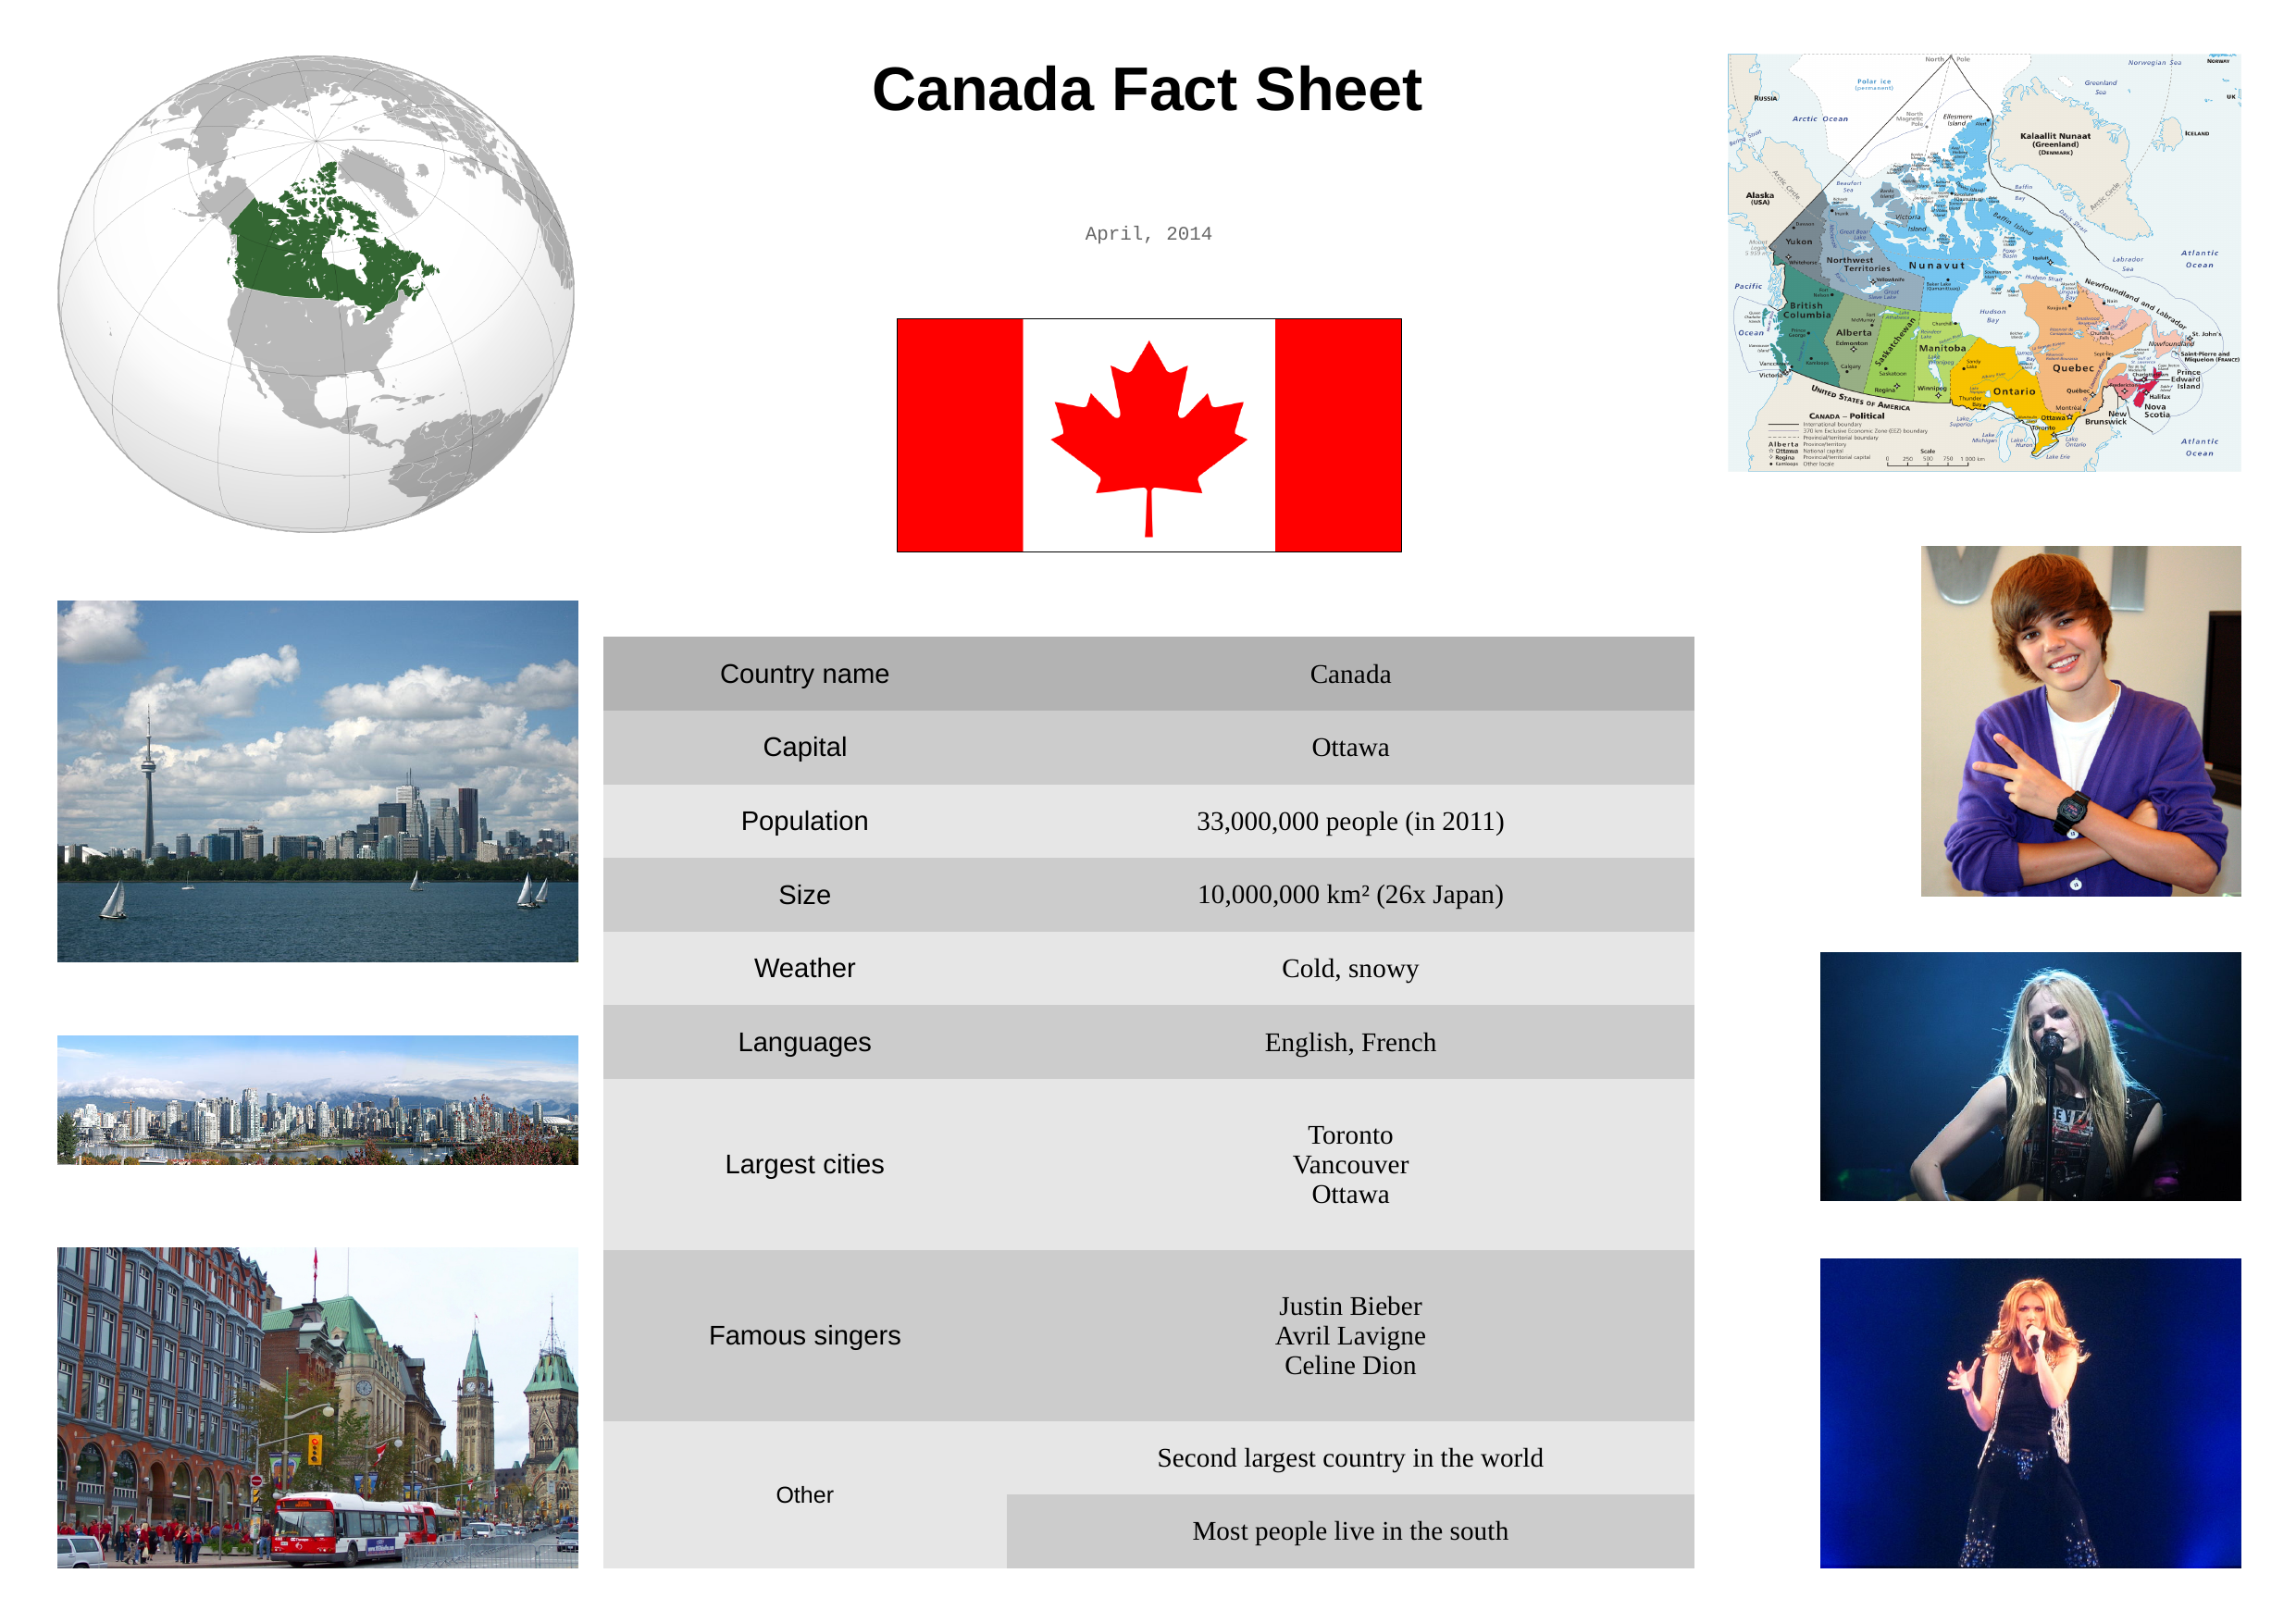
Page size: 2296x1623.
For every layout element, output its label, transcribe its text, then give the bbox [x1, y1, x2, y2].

table_cell Languages [603, 1005, 1007, 1079]
picture [55, 54, 576, 536]
table_cell Ottawa [1007, 711, 1694, 785]
picture [57, 1035, 578, 1165]
picture [1728, 54, 2241, 472]
table_cell Size [603, 858, 1007, 932]
table_cell Toronto Vancouver Ottawa [1007, 1079, 1694, 1250]
picture [1921, 546, 2241, 897]
table_cell Second largest country in the world [1007, 1421, 1694, 1494]
table_cell English, French [1007, 1005, 1694, 1079]
table_cell 33,000,000 people (in 2011) [1007, 785, 1694, 858]
table_cell Largest cities [603, 1079, 1007, 1250]
table_header Canada [1007, 637, 1694, 711]
table_cell Cold, snowy [1007, 932, 1694, 1005]
picture [1820, 952, 2241, 1201]
picture [57, 1247, 578, 1568]
title Canada Fact Sheet [871, 55, 1425, 124]
table_cell Capital [603, 711, 1007, 785]
text_box April, 2014 [1030, 205, 1269, 235]
table_cell Weather [603, 932, 1007, 1005]
table_cell Most people live in the south [1007, 1494, 1694, 1568]
table_cell 10,000,000 km² (26x Japan) [1007, 858, 1694, 932]
table_cell Population [603, 785, 1007, 858]
table_cell Other [603, 1421, 1007, 1568]
table_cell Justin Bieber Avril Lavigne Celine Dion [1007, 1250, 1694, 1421]
picture [57, 601, 578, 962]
picture [1820, 1258, 2241, 1568]
table_cell Famous singers [603, 1250, 1007, 1421]
table_header Country name [603, 637, 1007, 711]
picture [897, 318, 1401, 551]
